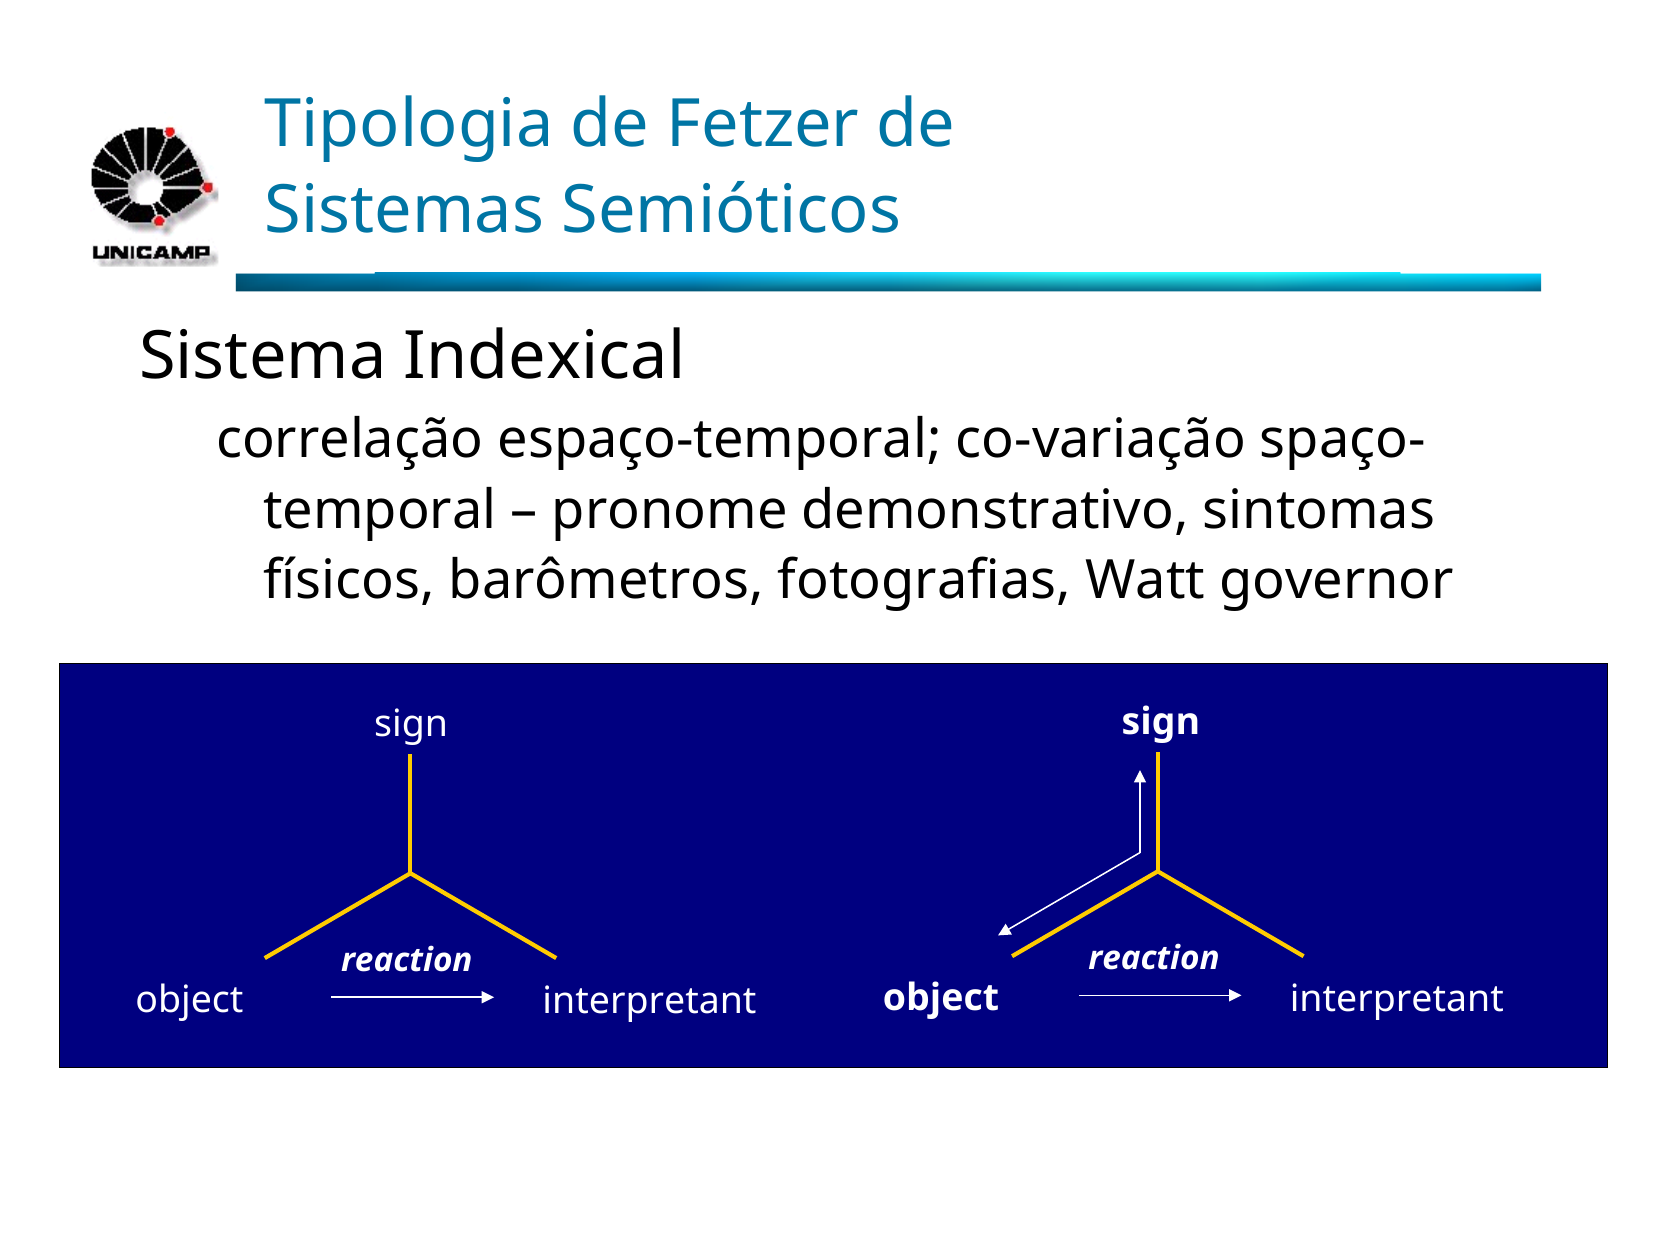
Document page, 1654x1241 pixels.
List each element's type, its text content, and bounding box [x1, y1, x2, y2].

text_box interpretant [527, 966, 772, 1033]
text_box reaction [1073, 926, 1235, 988]
picture [125, 272, 1654, 295]
text_box reaction [326, 928, 488, 990]
text_box sign [1106, 687, 1216, 754]
text_box [1534, 663, 1608, 1068]
text_box [59, 663, 121, 1068]
title Tipologia de Fetzer de Sistemas Semióticos [264, 42, 1534, 250]
text_box sign [359, 689, 464, 756]
text_box object [120, 965, 259, 1032]
list Sistema Indexical correlação espaço-temporal; co-variação spaço-temporal – pronome demonstrativo, sintomas físicos, barômetros, fotografias, Watt governor [121, 309, 1534, 1182]
text_box object [868, 963, 1015, 1030]
text_box interpretant [1275, 964, 1519, 1031]
